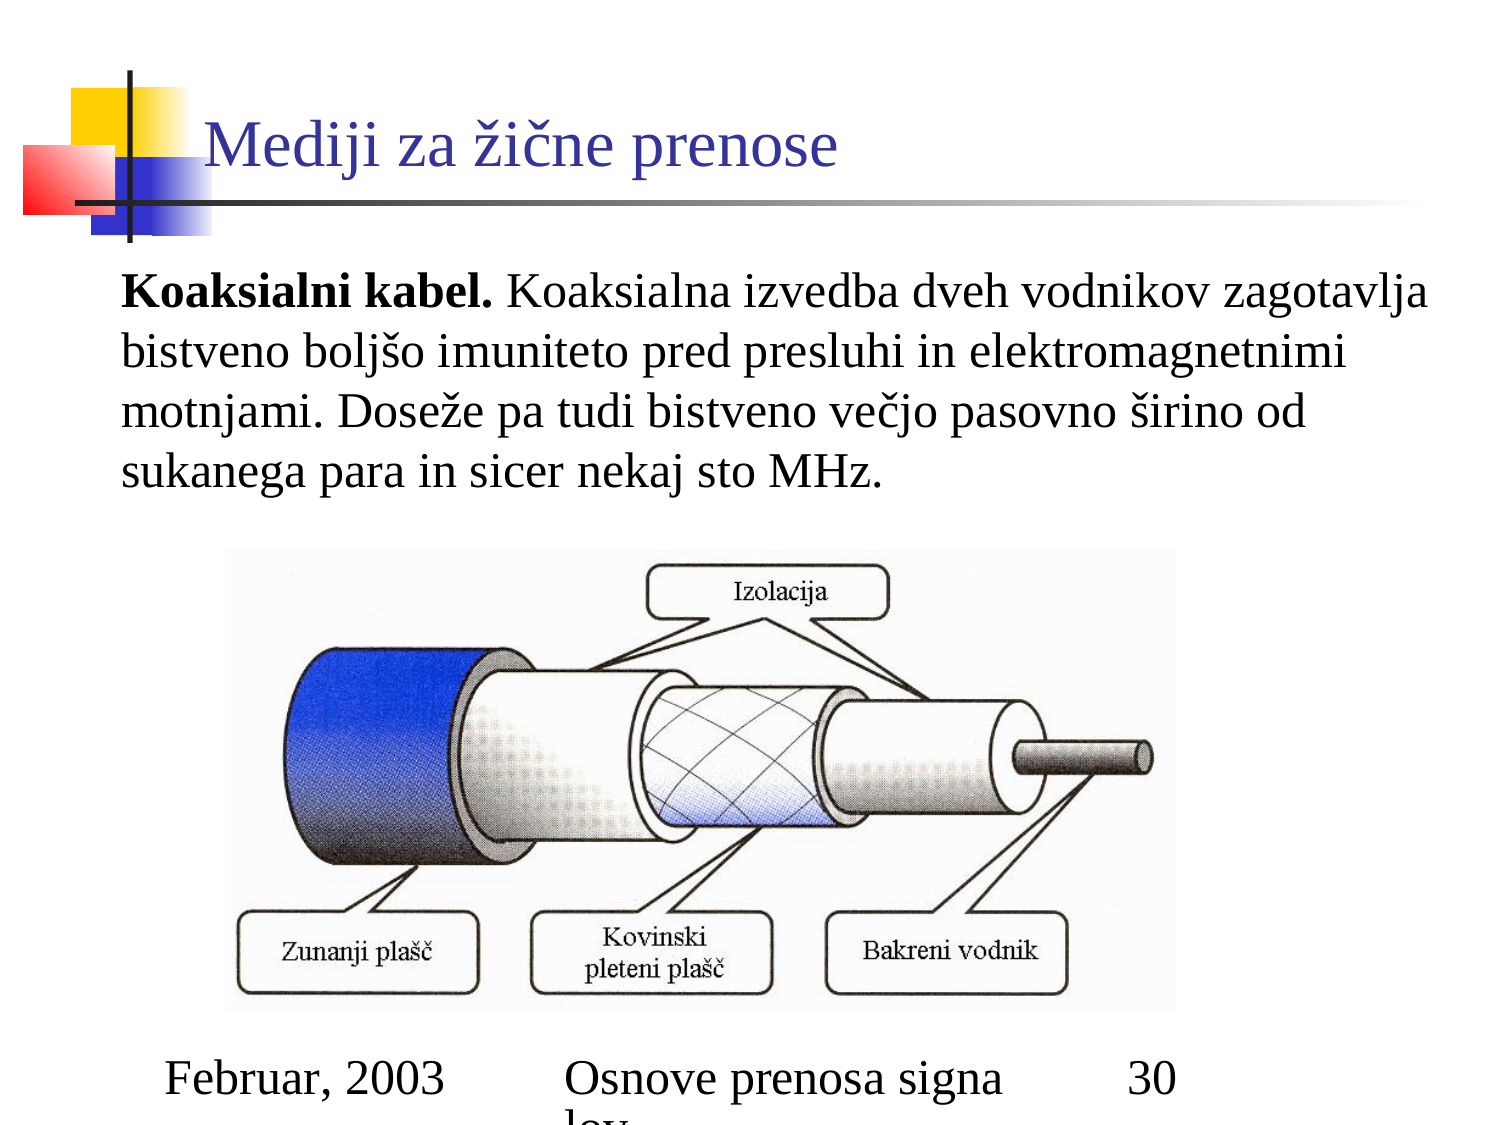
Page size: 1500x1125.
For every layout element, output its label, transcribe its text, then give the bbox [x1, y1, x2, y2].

list Koaksialni kabel. Koaksialna izvedba dveh vodnikov zagotavlja bistveno boljšo imuniteto pred presluhi in elektromagnetnimi motnjami. Doseže pa tudi bistveno večjo pasovno širino od sukanega para in sicer nekaj sto MHz. [50, 249, 1469, 526]
picture [225, 549, 1176, 1013]
title Mediji za žične prenose [188, 92, 1468, 188]
